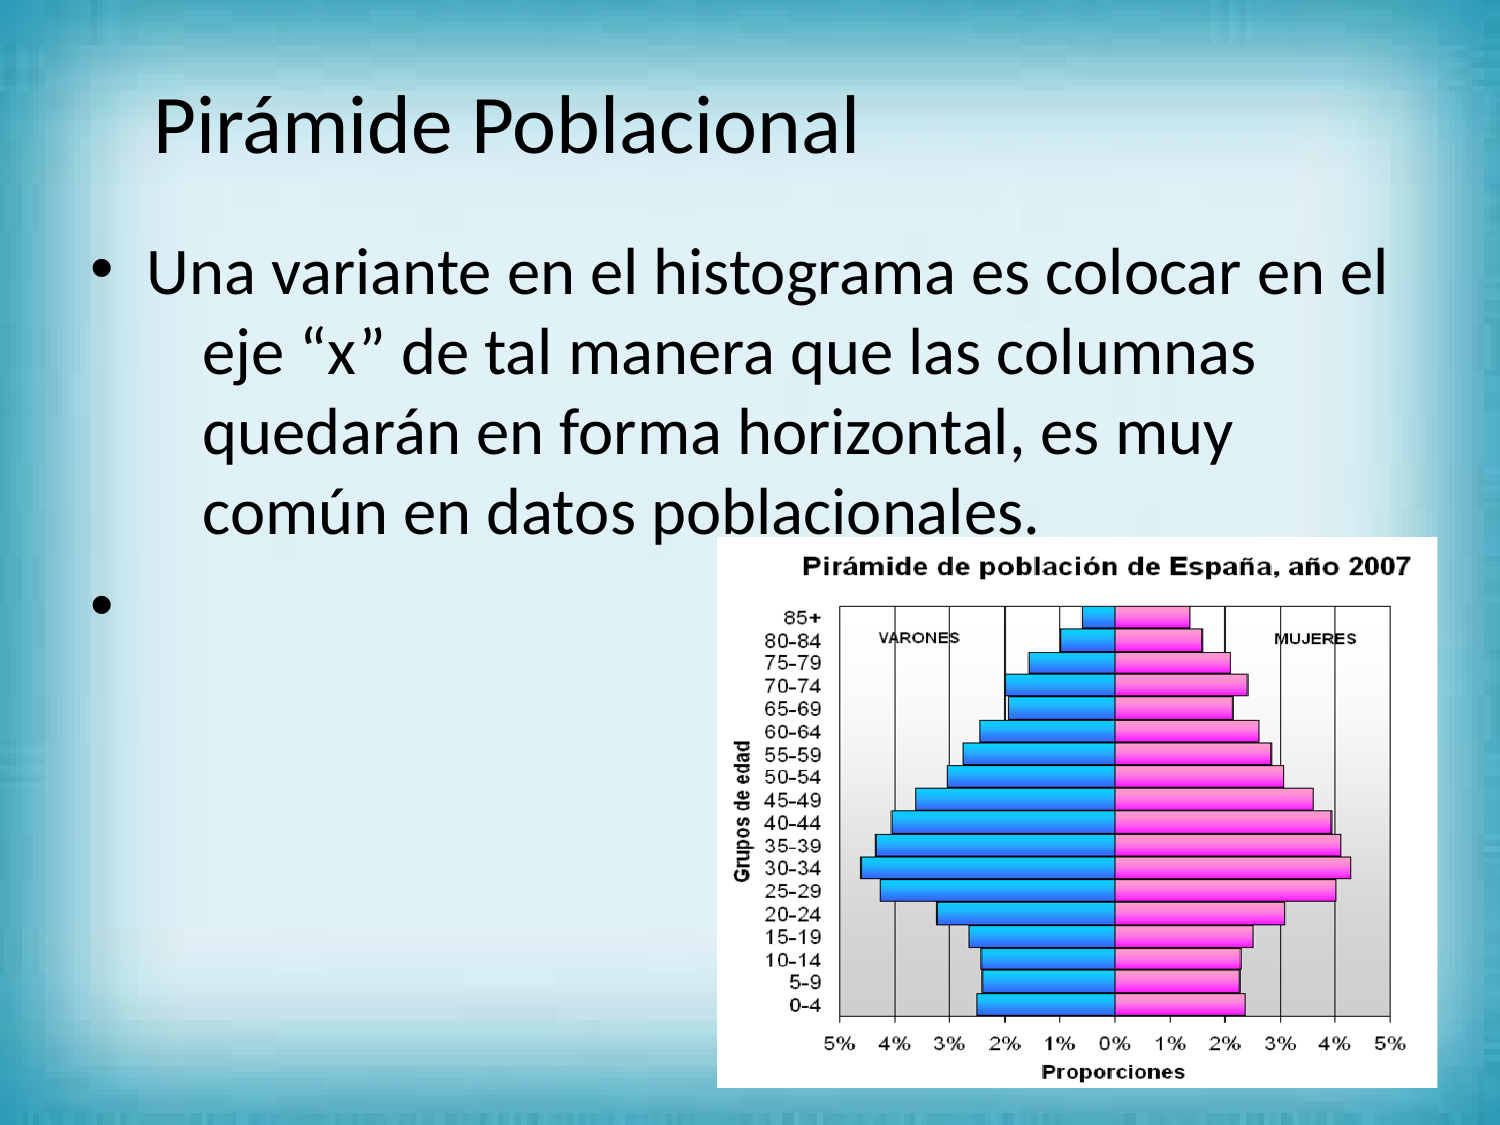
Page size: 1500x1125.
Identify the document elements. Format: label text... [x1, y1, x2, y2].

list Una variante en el histograma es colocar en el eje “x” de tal manera que las columnas quedarán en forma horizontal, es muy común en datos poblacionales. [75, 219, 1426, 1071]
title Pirámide Poblacional [75, 45, 939, 197]
picture [0, 0, 1500, 1125]
